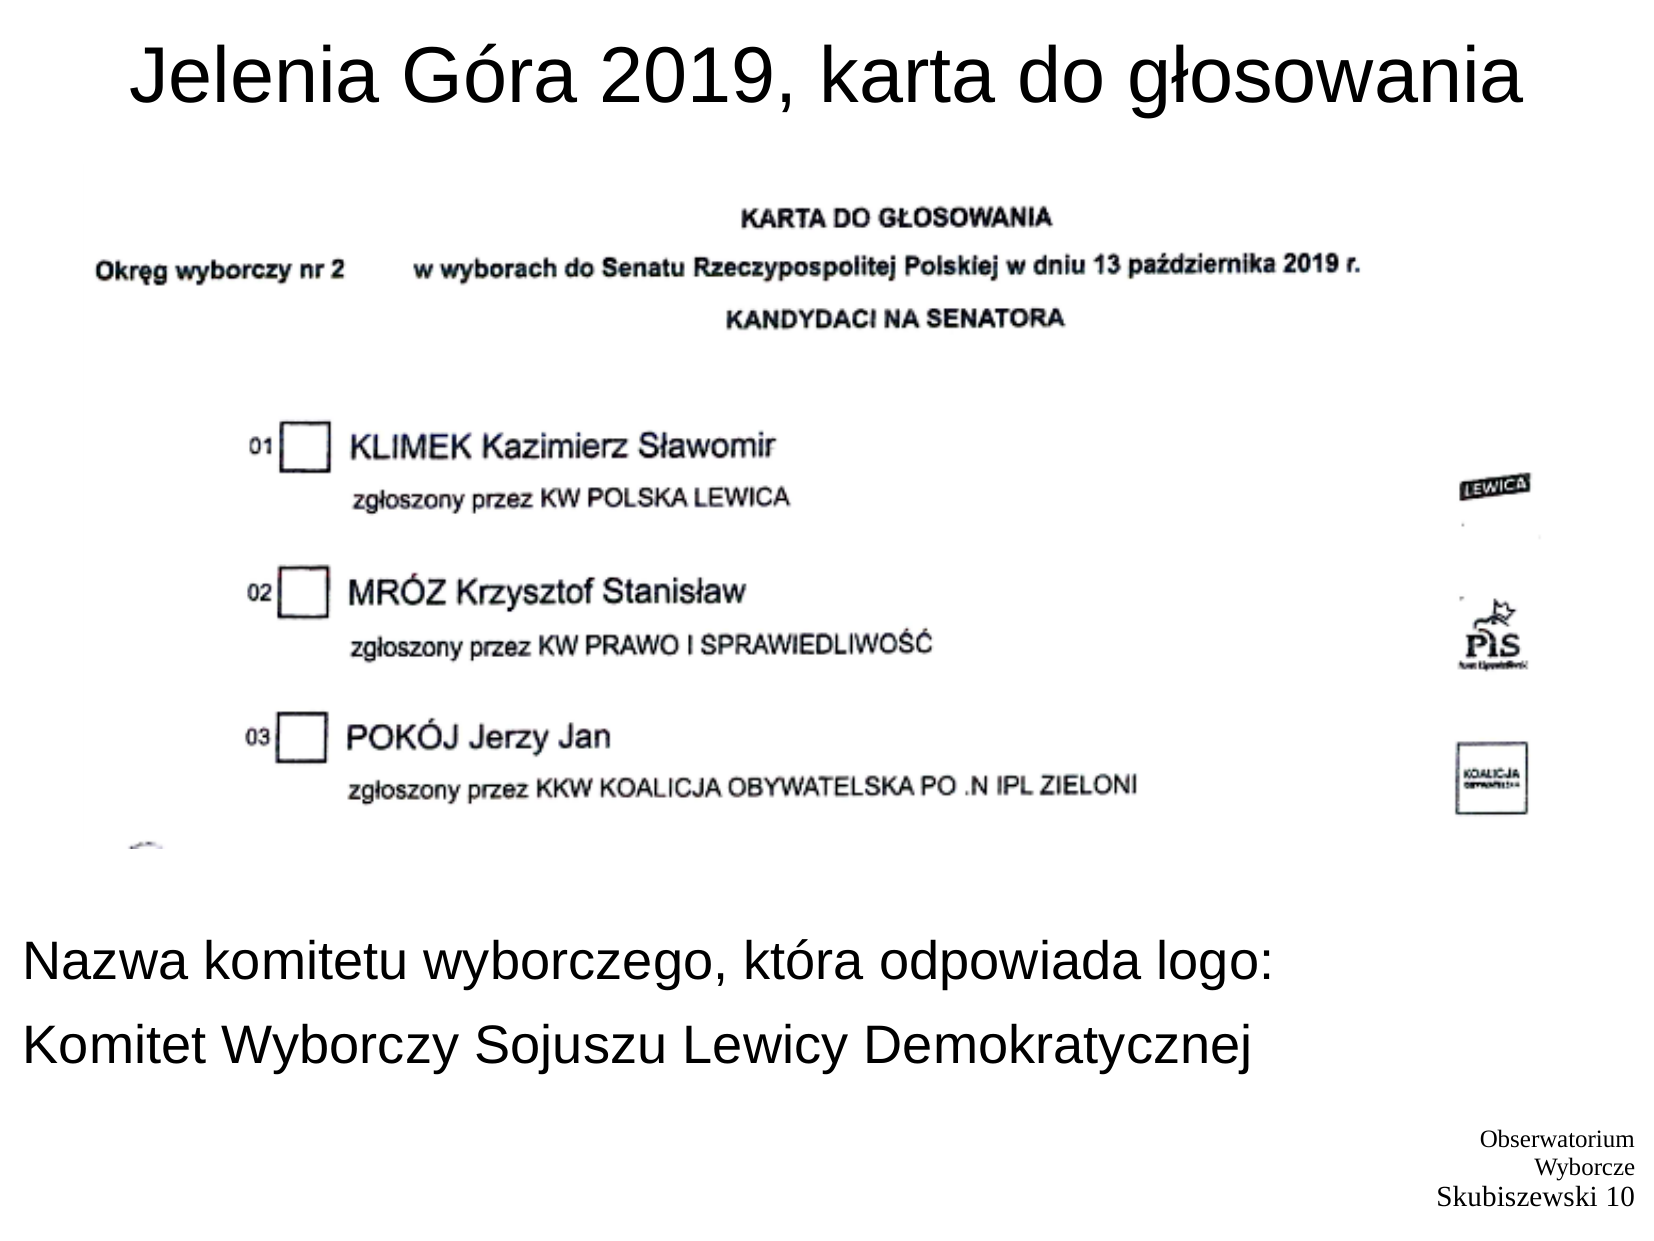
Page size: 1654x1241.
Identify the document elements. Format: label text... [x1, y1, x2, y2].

title Jelenia Góra 2019, karta do głosowania [82, 15, 1571, 136]
list Nazwa komitetu wyborczego, która odpowiada logo: Komitet Wyborczy Sojuszu Lewicy Demokratycznej [22, 930, 1576, 1156]
picture [82, 164, 1571, 849]
